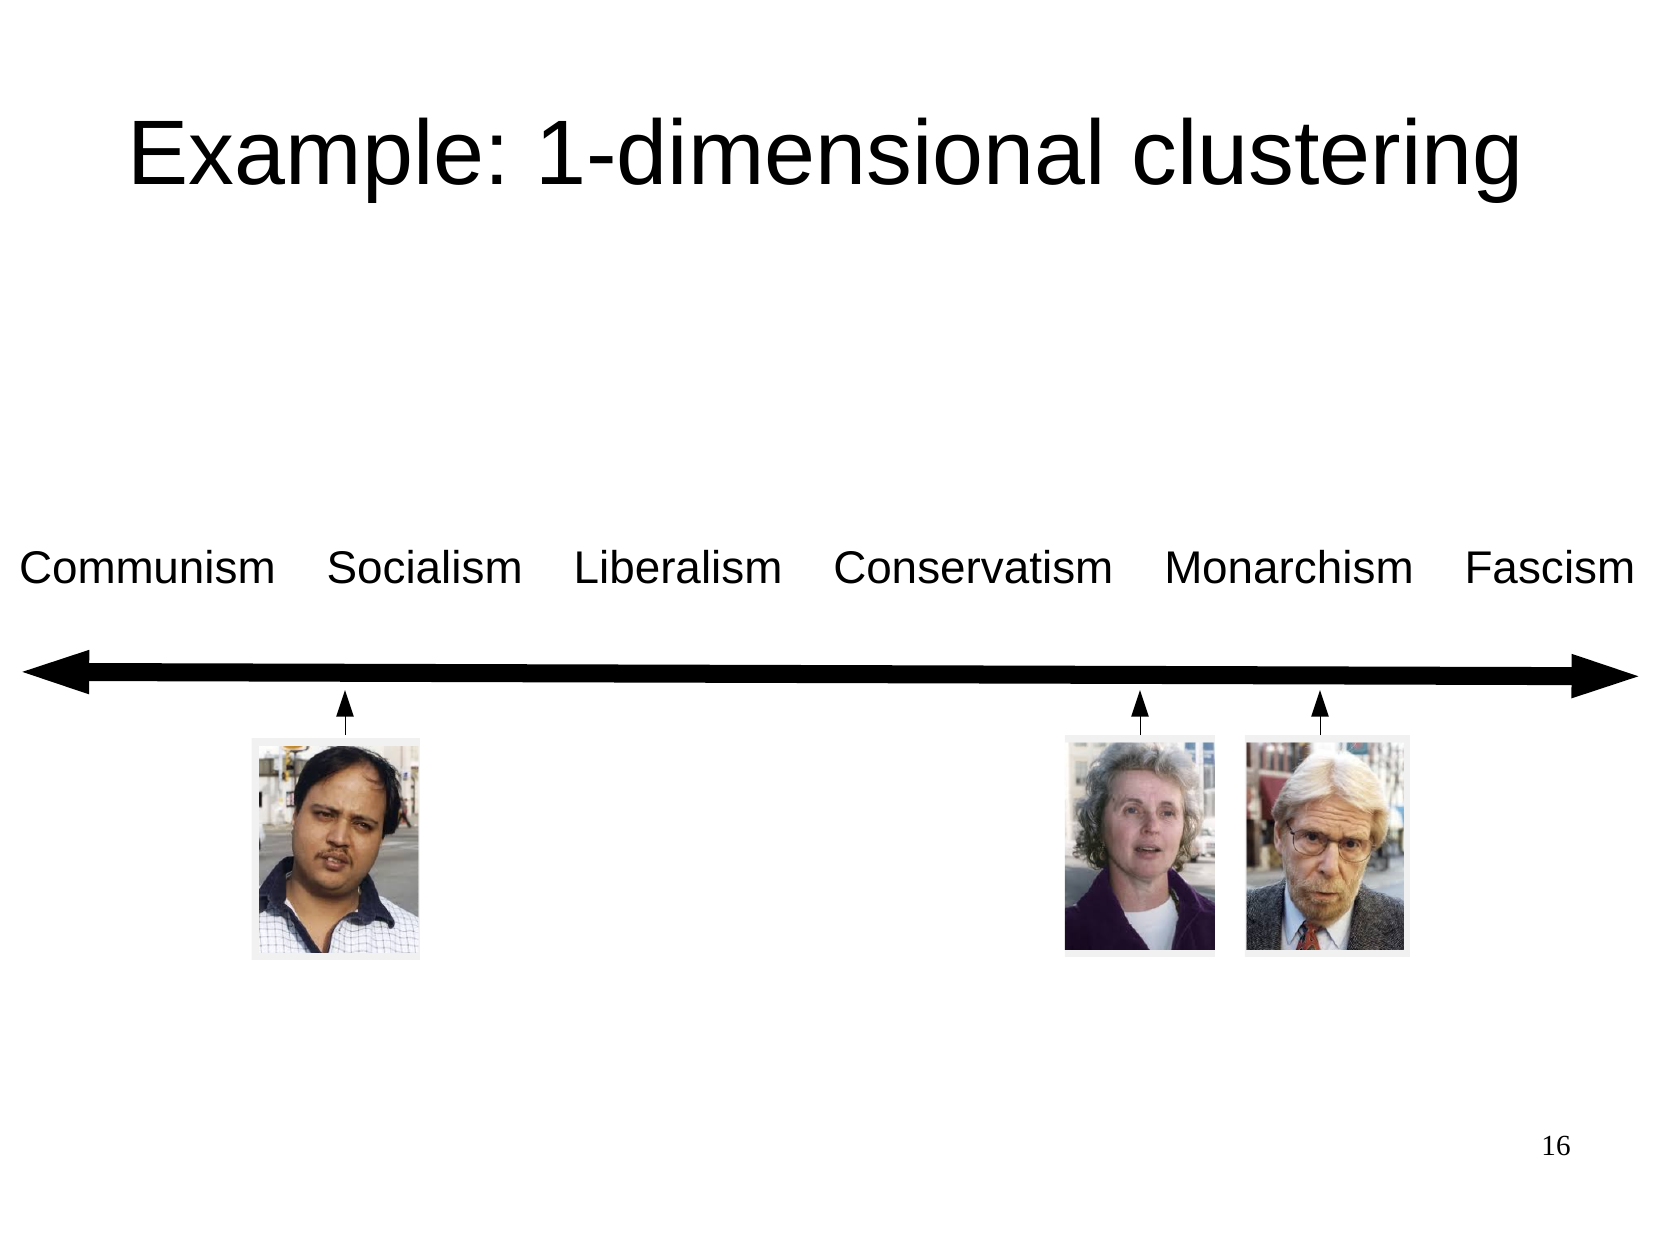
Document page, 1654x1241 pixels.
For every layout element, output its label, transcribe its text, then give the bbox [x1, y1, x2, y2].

picture [1244, 735, 1411, 957]
title Example: 1-dimensional clustering [82, 49, 1571, 257]
text_box Communism Socialism Liberalism Conservatism Monarchism Fascism [4, 534, 1652, 601]
picture [1064, 735, 1216, 957]
picture [251, 738, 421, 961]
